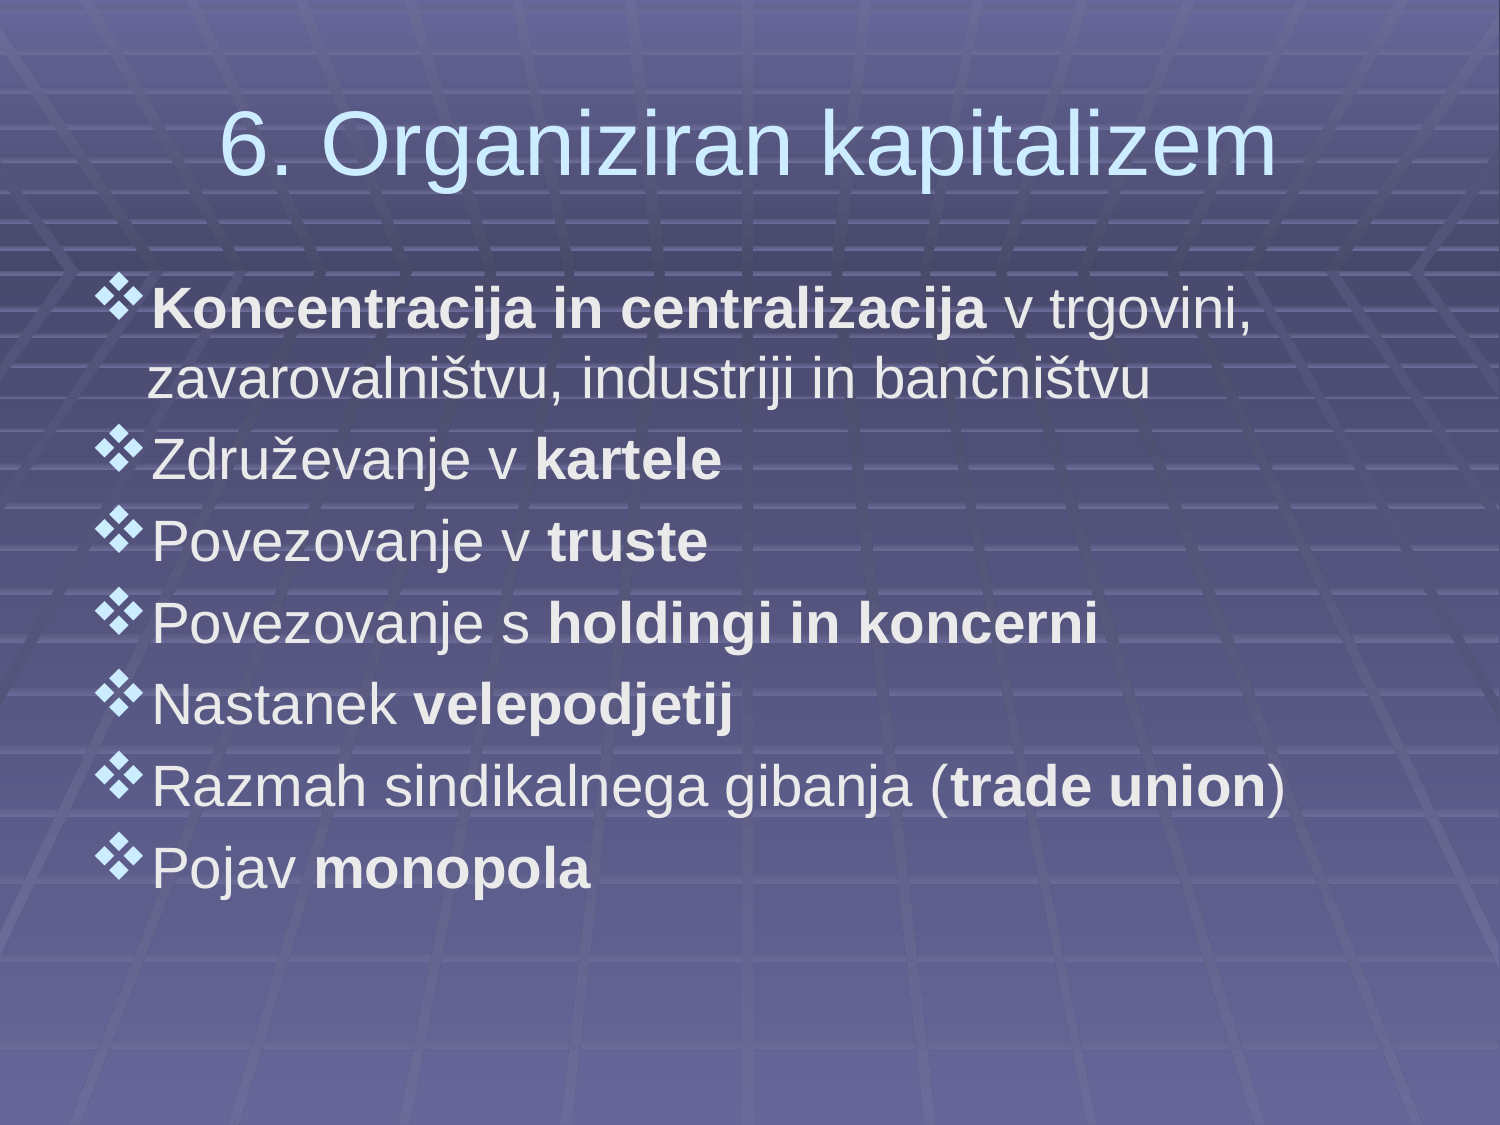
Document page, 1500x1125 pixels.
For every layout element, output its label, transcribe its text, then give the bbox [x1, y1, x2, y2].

list Koncentracija in centralizacija v trgovini, zavarovalništvu, industriji in bančništvu Združevanje v kartele Povezovanje v truste Povezovanje s holdingi in koncerni Nastanek velepodjetij Razmah sindikalnega gibanja (trade union) Pojav monopola [74, 262, 1425, 1000]
title 6. Organiziran kapitalizem [74, 44, 1425, 233]
